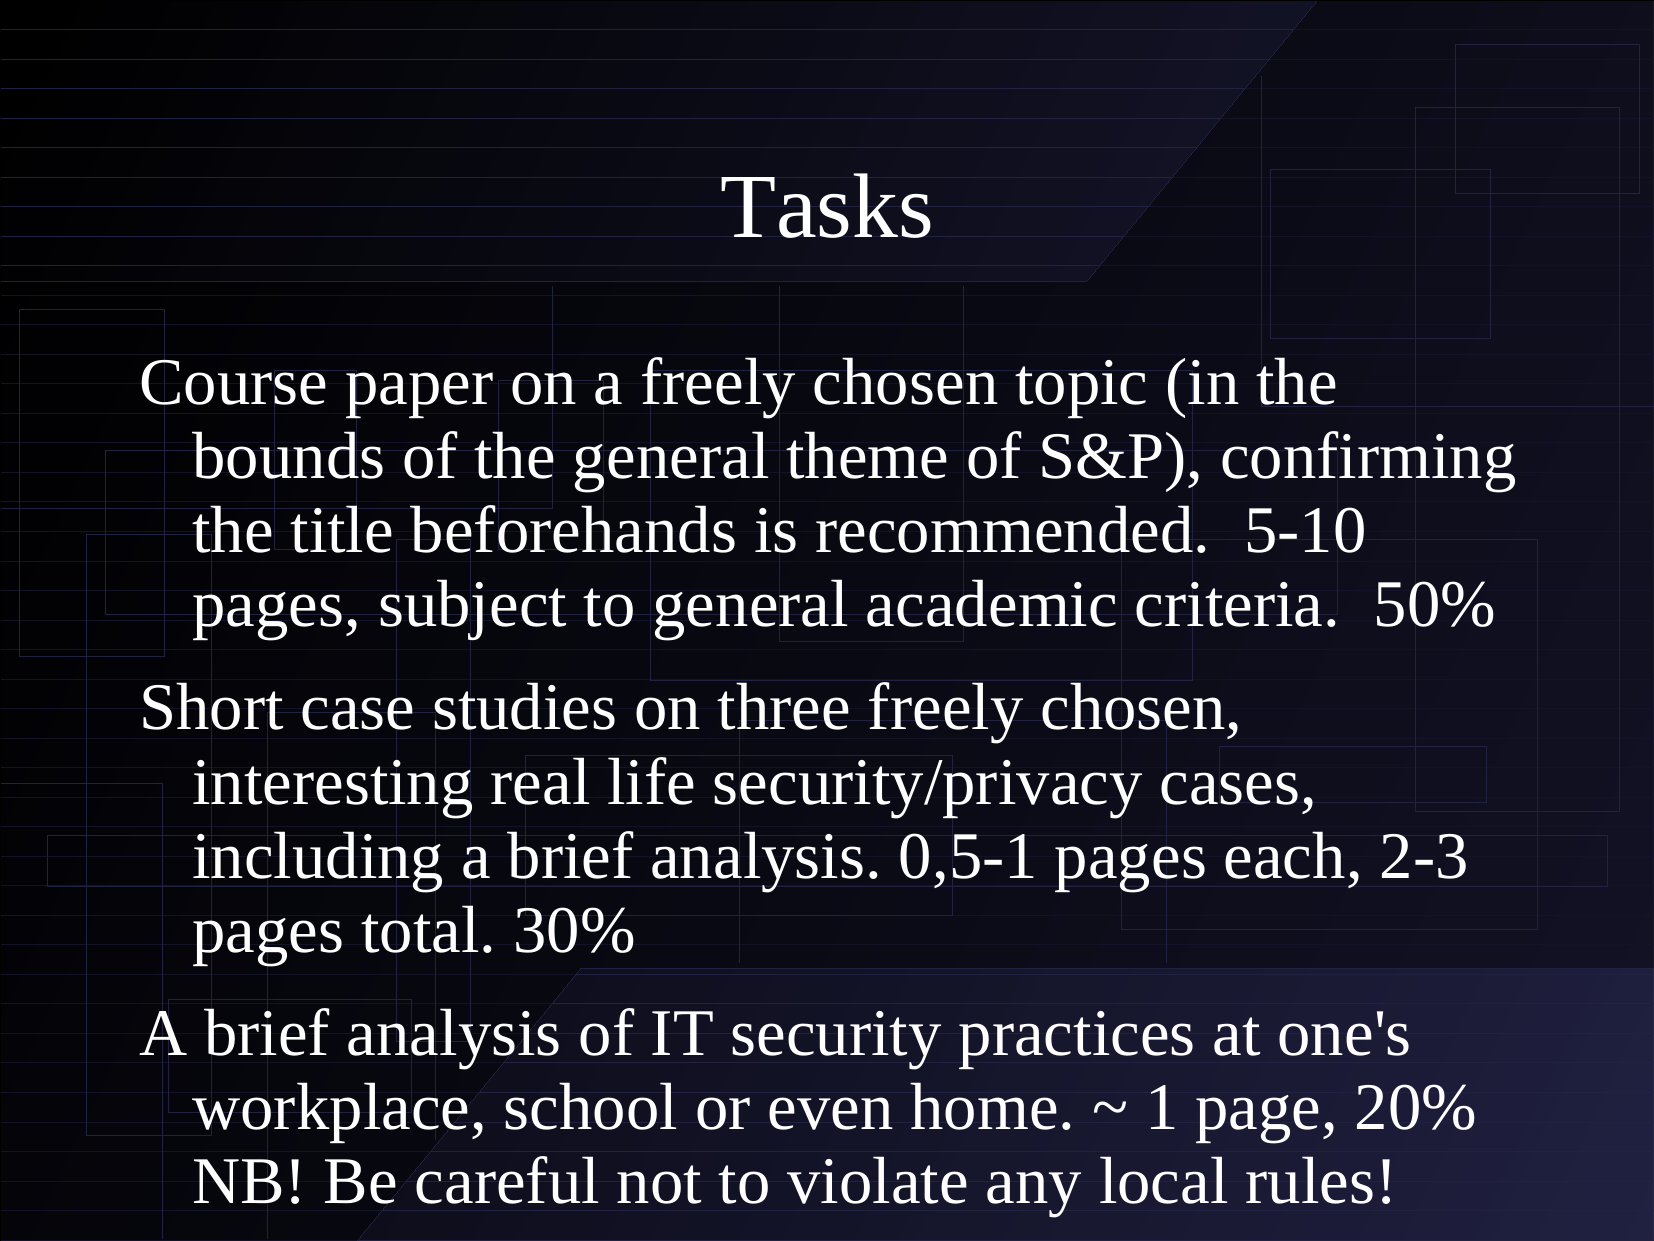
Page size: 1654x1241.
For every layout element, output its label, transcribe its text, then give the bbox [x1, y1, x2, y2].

title Tasks [121, 102, 1534, 311]
list Course paper on a freely chosen topic (in the bounds of the general theme of S&P), confirming the title beforehands is recommended. 5-10 pages, subject to general academic criteria. 50% Short case studies on three freely chosen, interesting real life security/privacy cases, including a brief analysis. 0,5-1 pages each, 2-3 pages total. 30% A brief analysis of IT security practices at one's workplace, school or even home. ~ 1 page, 20% NB! Be careful not to violate any local rules! [121, 344, 1534, 1219]
